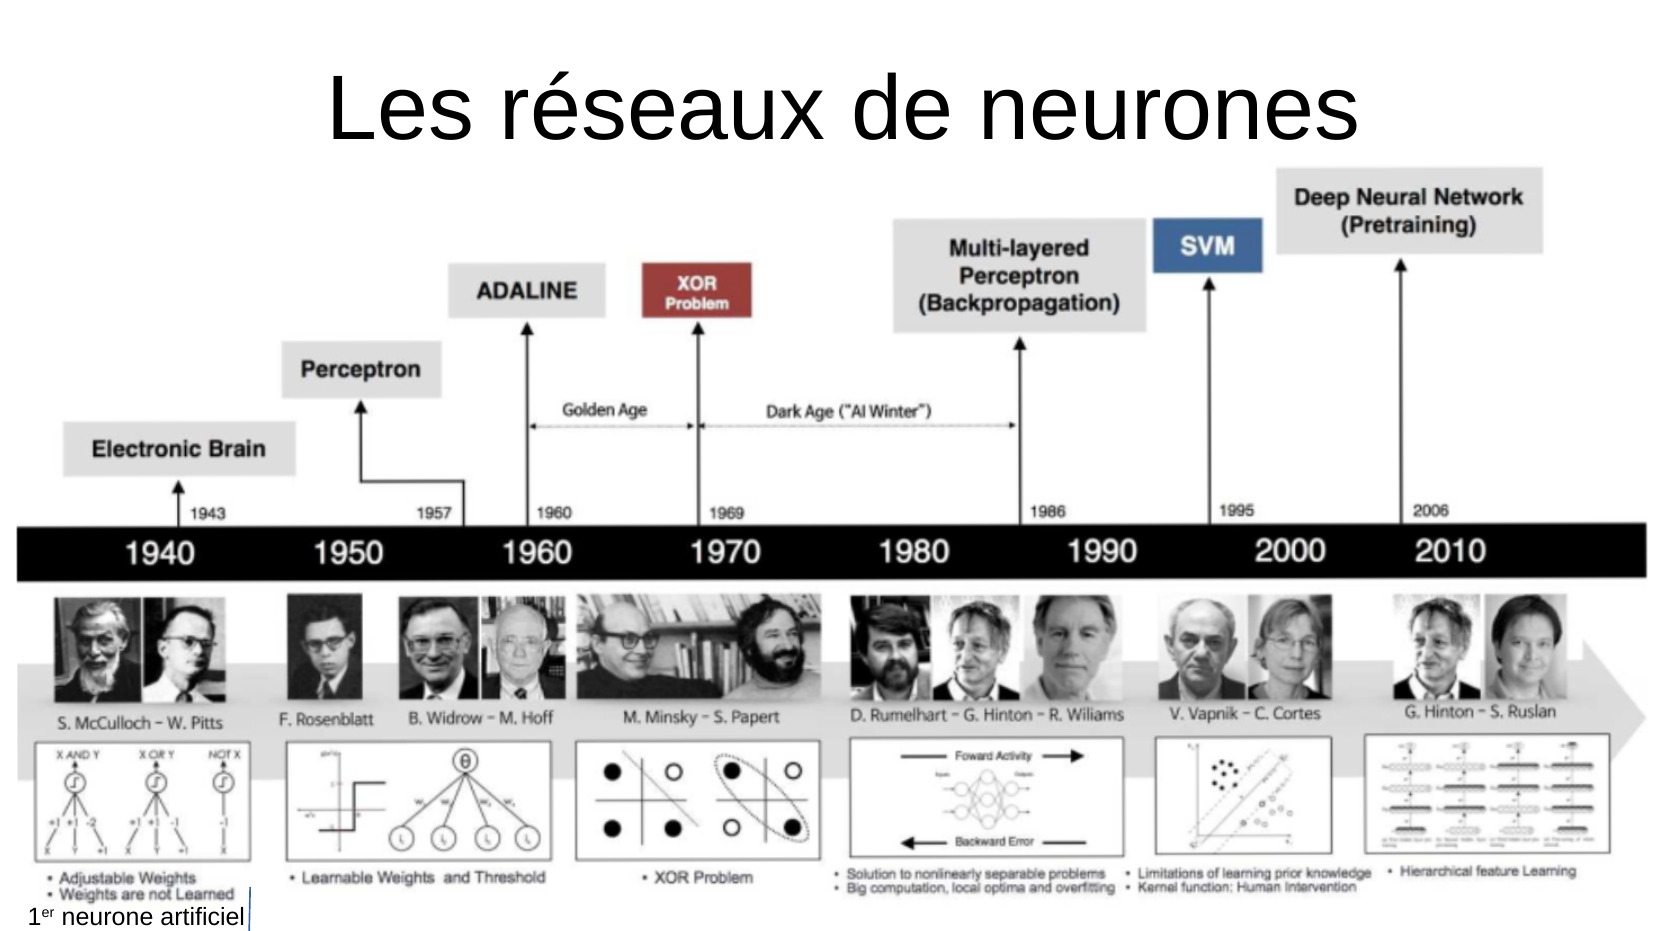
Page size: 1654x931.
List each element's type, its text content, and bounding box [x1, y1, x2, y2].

picture [15, 143, 1652, 917]
text_box 1er neurone artificiel [12, 895, 249, 931]
title Les réseaux de neurones [100, 29, 1589, 147]
